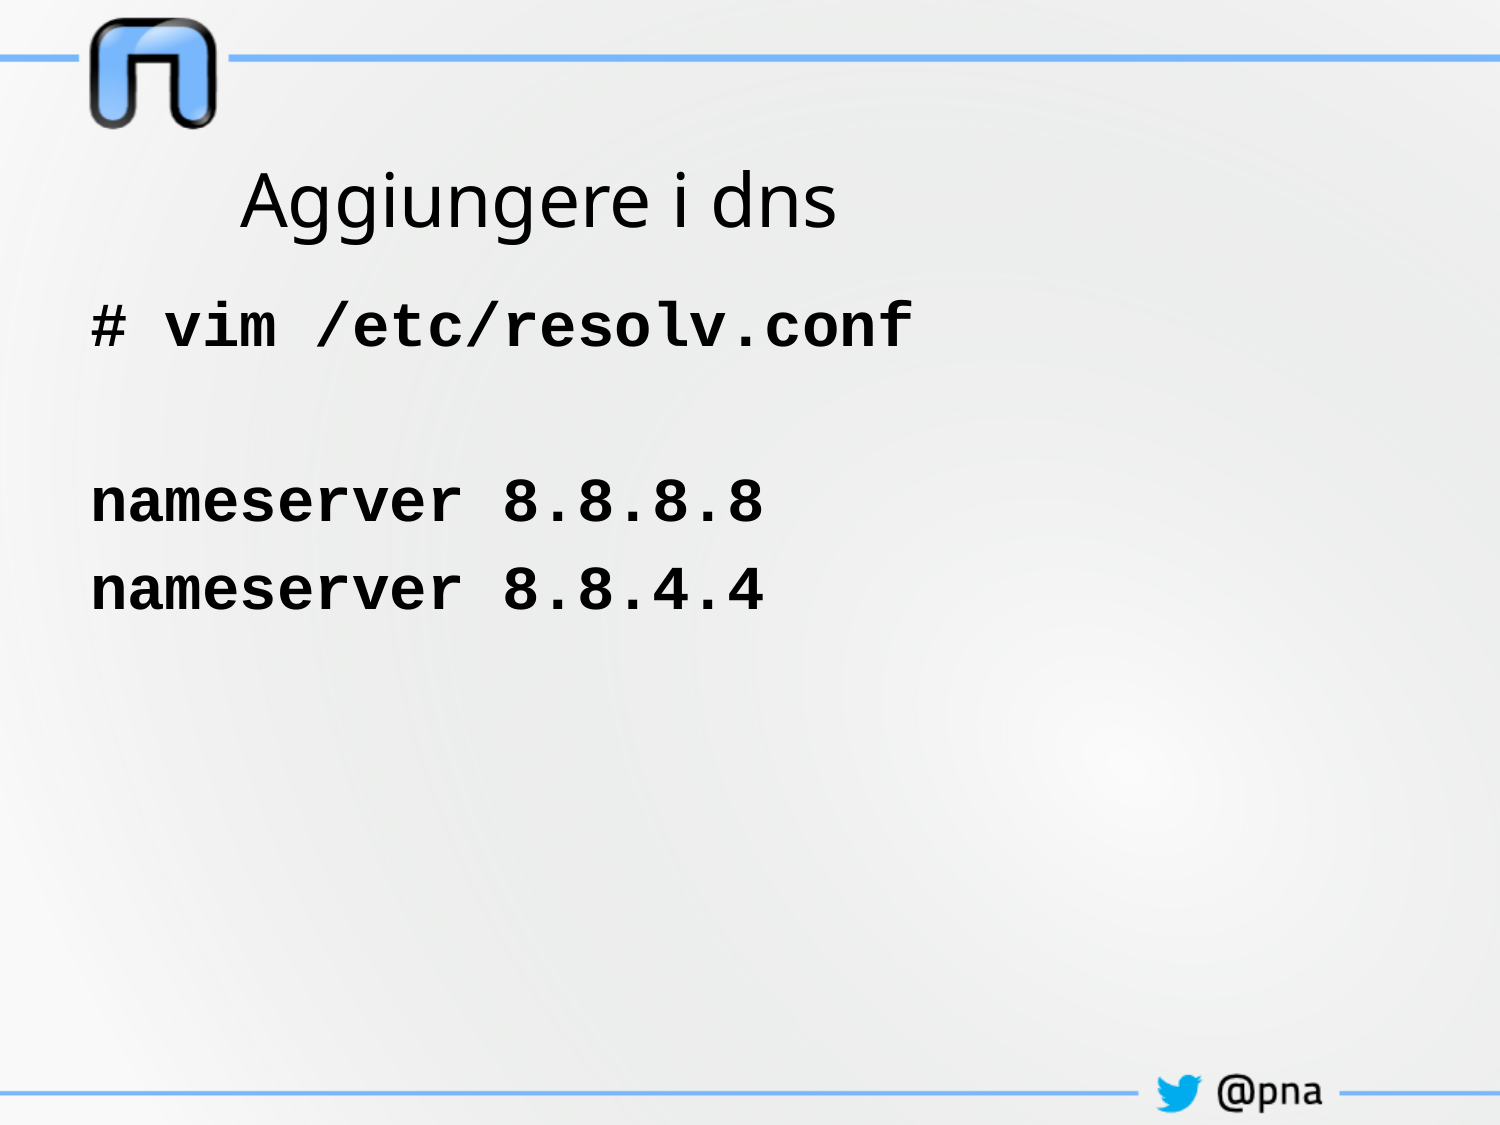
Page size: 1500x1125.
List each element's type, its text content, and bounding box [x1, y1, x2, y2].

title Aggiungere i dns [225, 70, 1469, 258]
list # vim /etc/resolv.conf nameserver 8.8.8.8 nameserver 8.8.4.4 [75, 269, 1425, 1063]
picture [0, 0, 1500, 1125]
